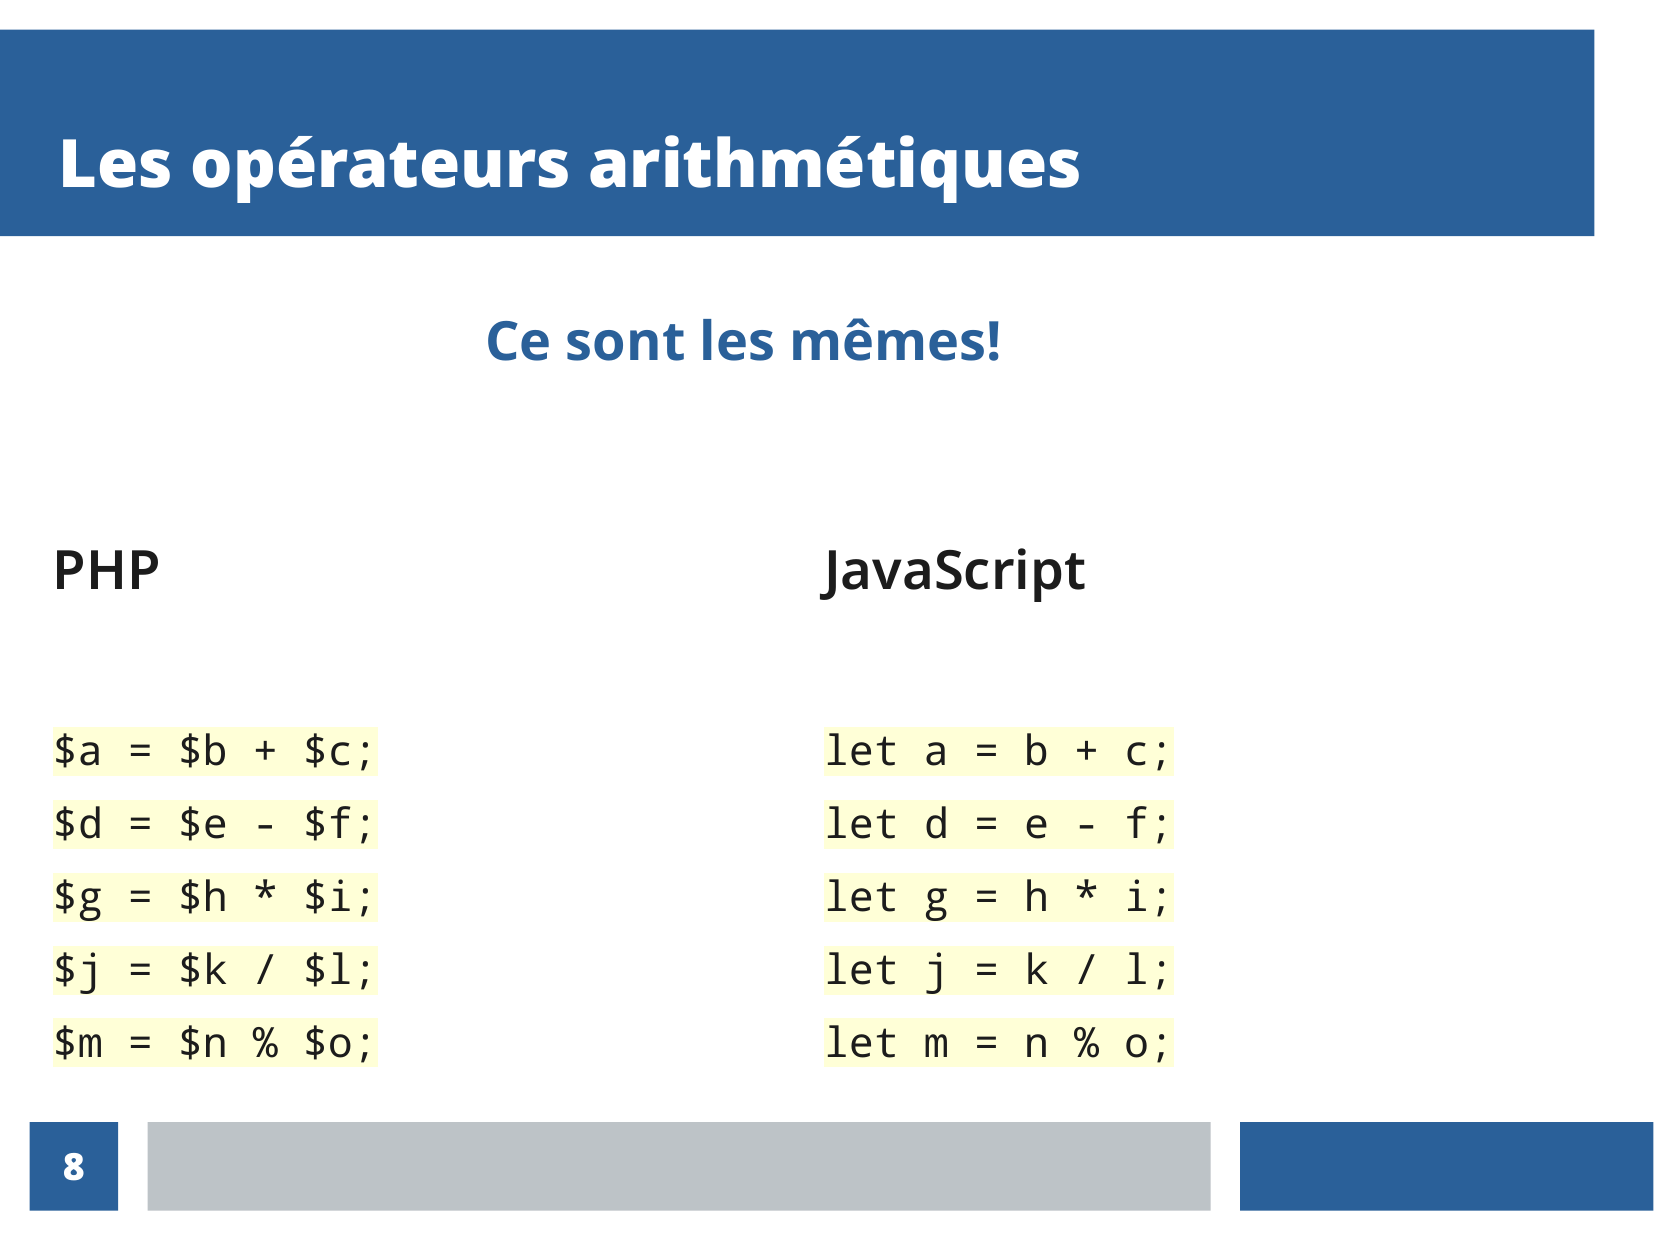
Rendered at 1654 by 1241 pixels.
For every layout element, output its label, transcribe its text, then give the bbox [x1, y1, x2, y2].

title Les opérateurs arithmétiques [59, 59, 1595, 207]
list PHP $a = $b + $c; $d = $e - $f; $g = $h * $i; $j = $k / $l; $m = $n % $o; [52, 531, 788, 1069]
text_box Ce sont les mêmes! [259, 295, 1229, 374]
list JavaScript let a = b + c; let d = e - f; let g = h * i; let j = k / l; let m = n % o; [824, 531, 1560, 1069]
